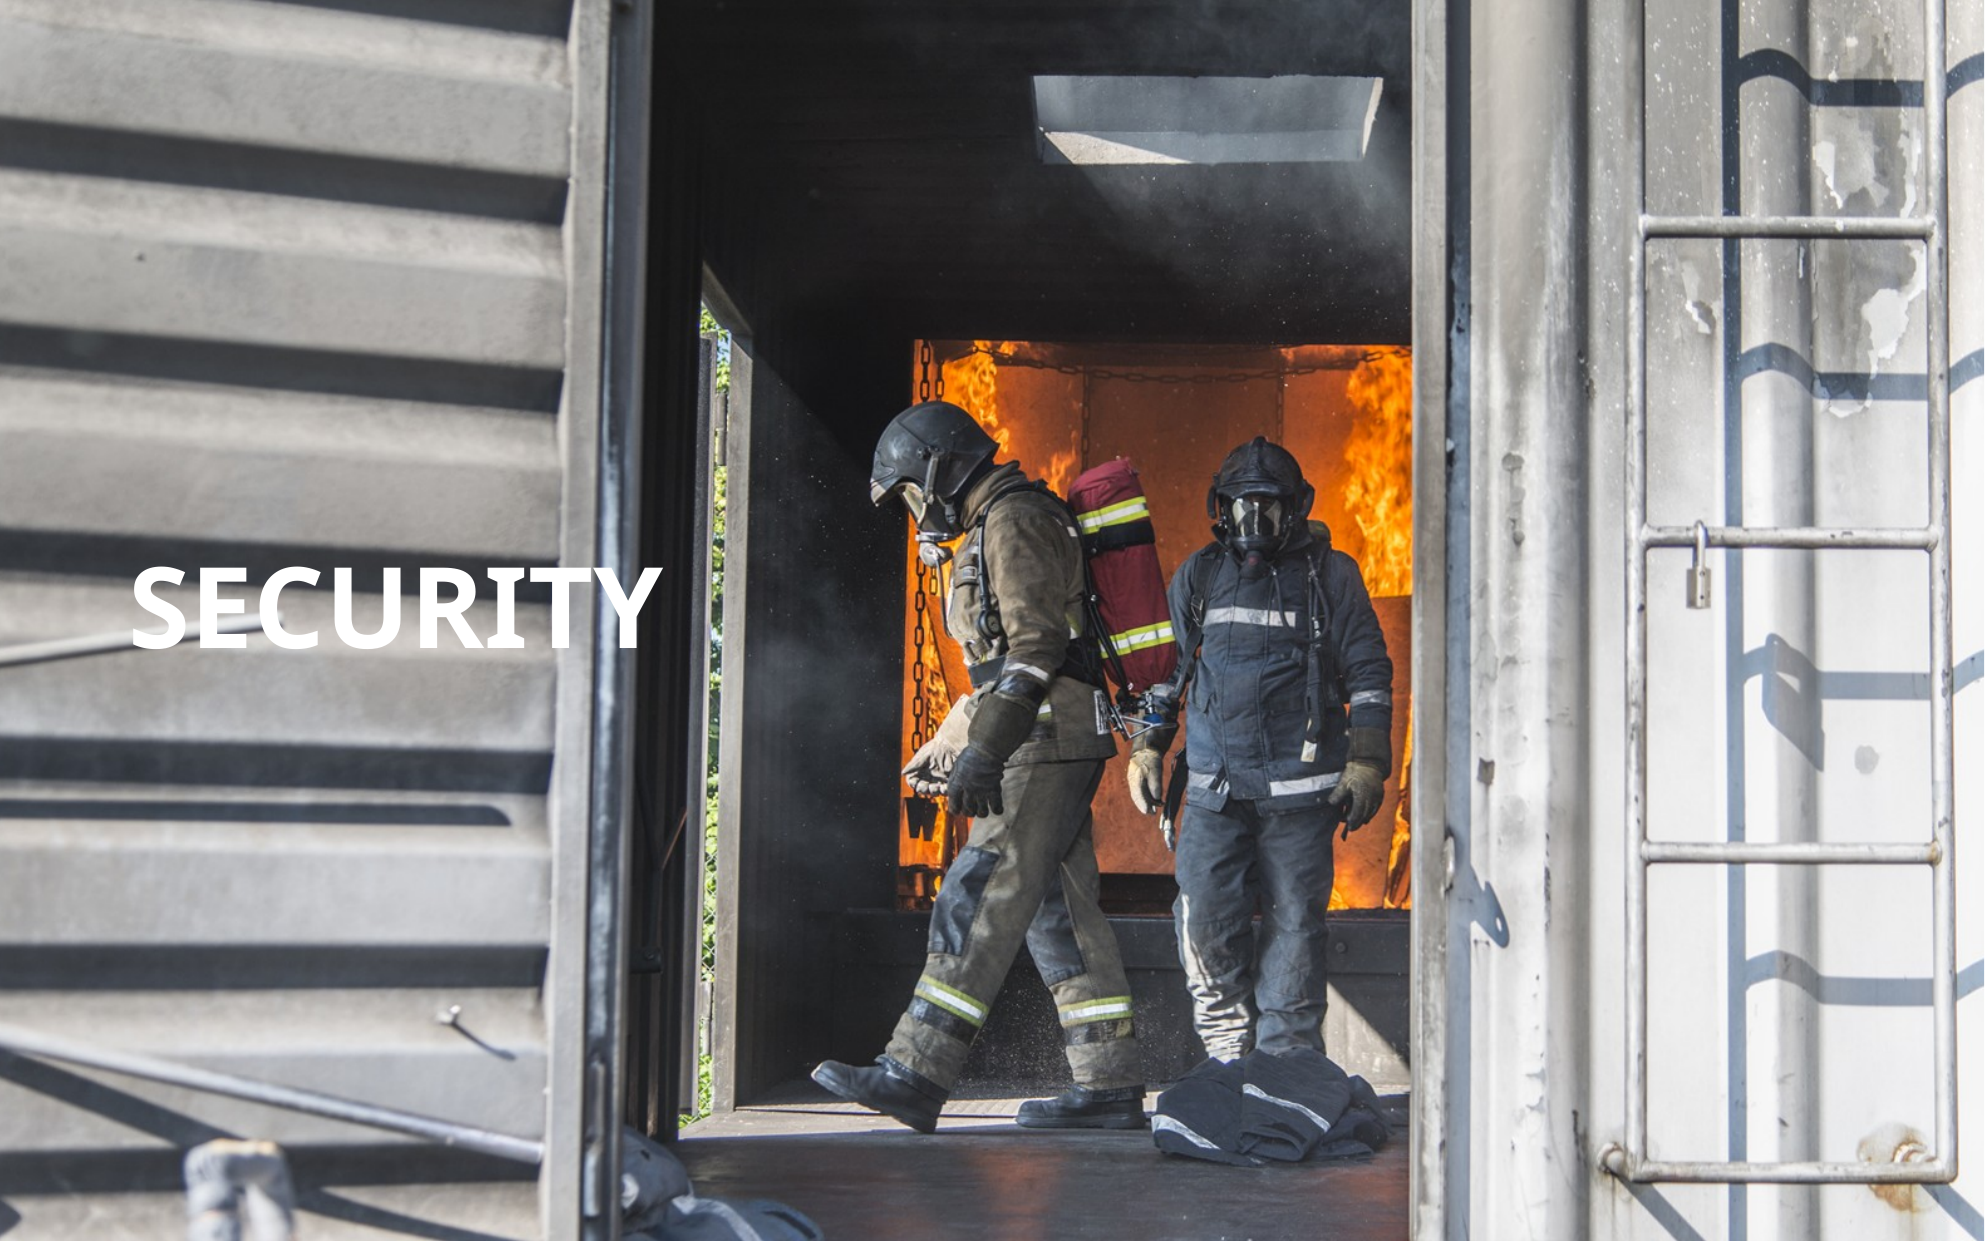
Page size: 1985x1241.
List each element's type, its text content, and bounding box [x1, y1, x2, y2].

title SECURITY [128, 503, 1891, 706]
picture [0, 0, 1985, 1241]
